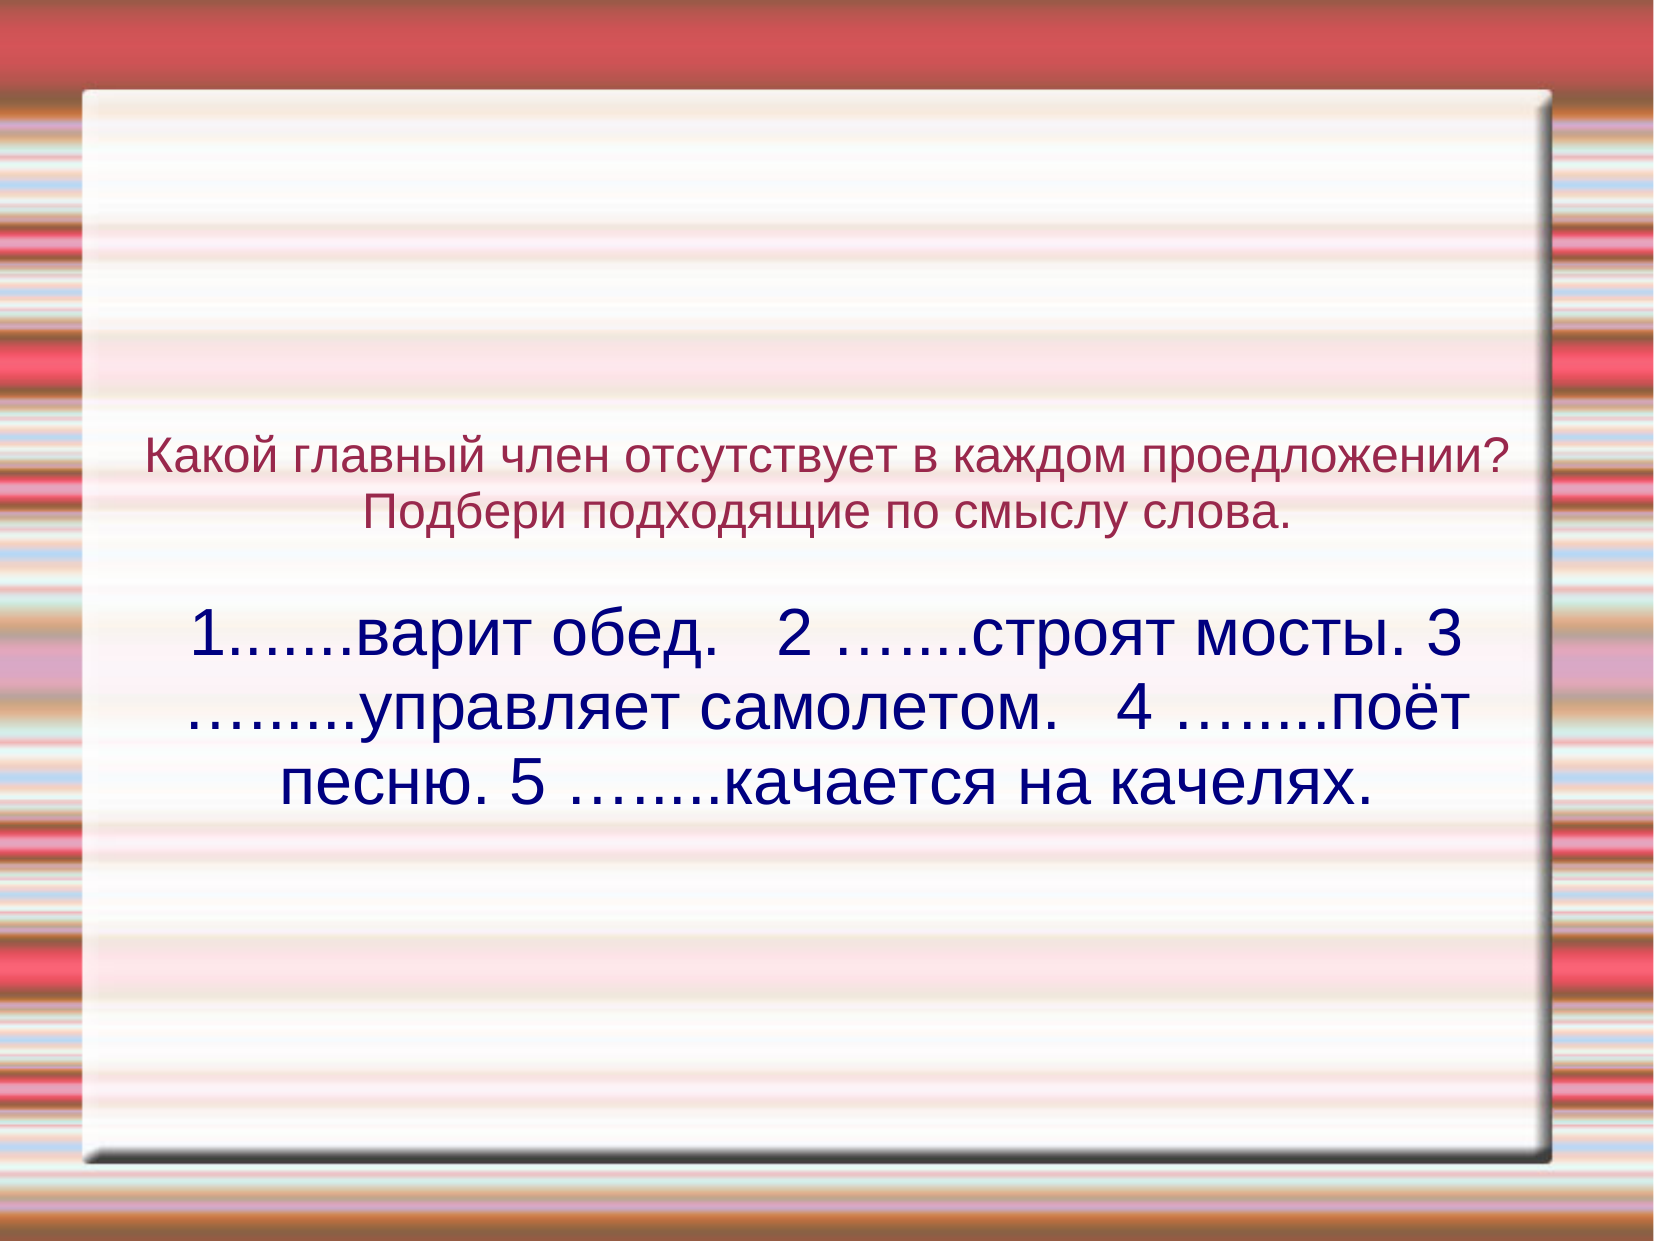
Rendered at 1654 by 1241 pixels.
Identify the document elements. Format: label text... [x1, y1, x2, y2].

subtitle Какой главный член отсутствует в каждом проедложении? Подбери подходящие по смыслу слова. 1.......варит обед. 2 …....строят мосты. 3 …......управляет самолетом. 4 ….....поёт песню. 5 ….....качается на качелях. [121, 114, 1534, 1132]
picture [0, 0, 1654, 1241]
